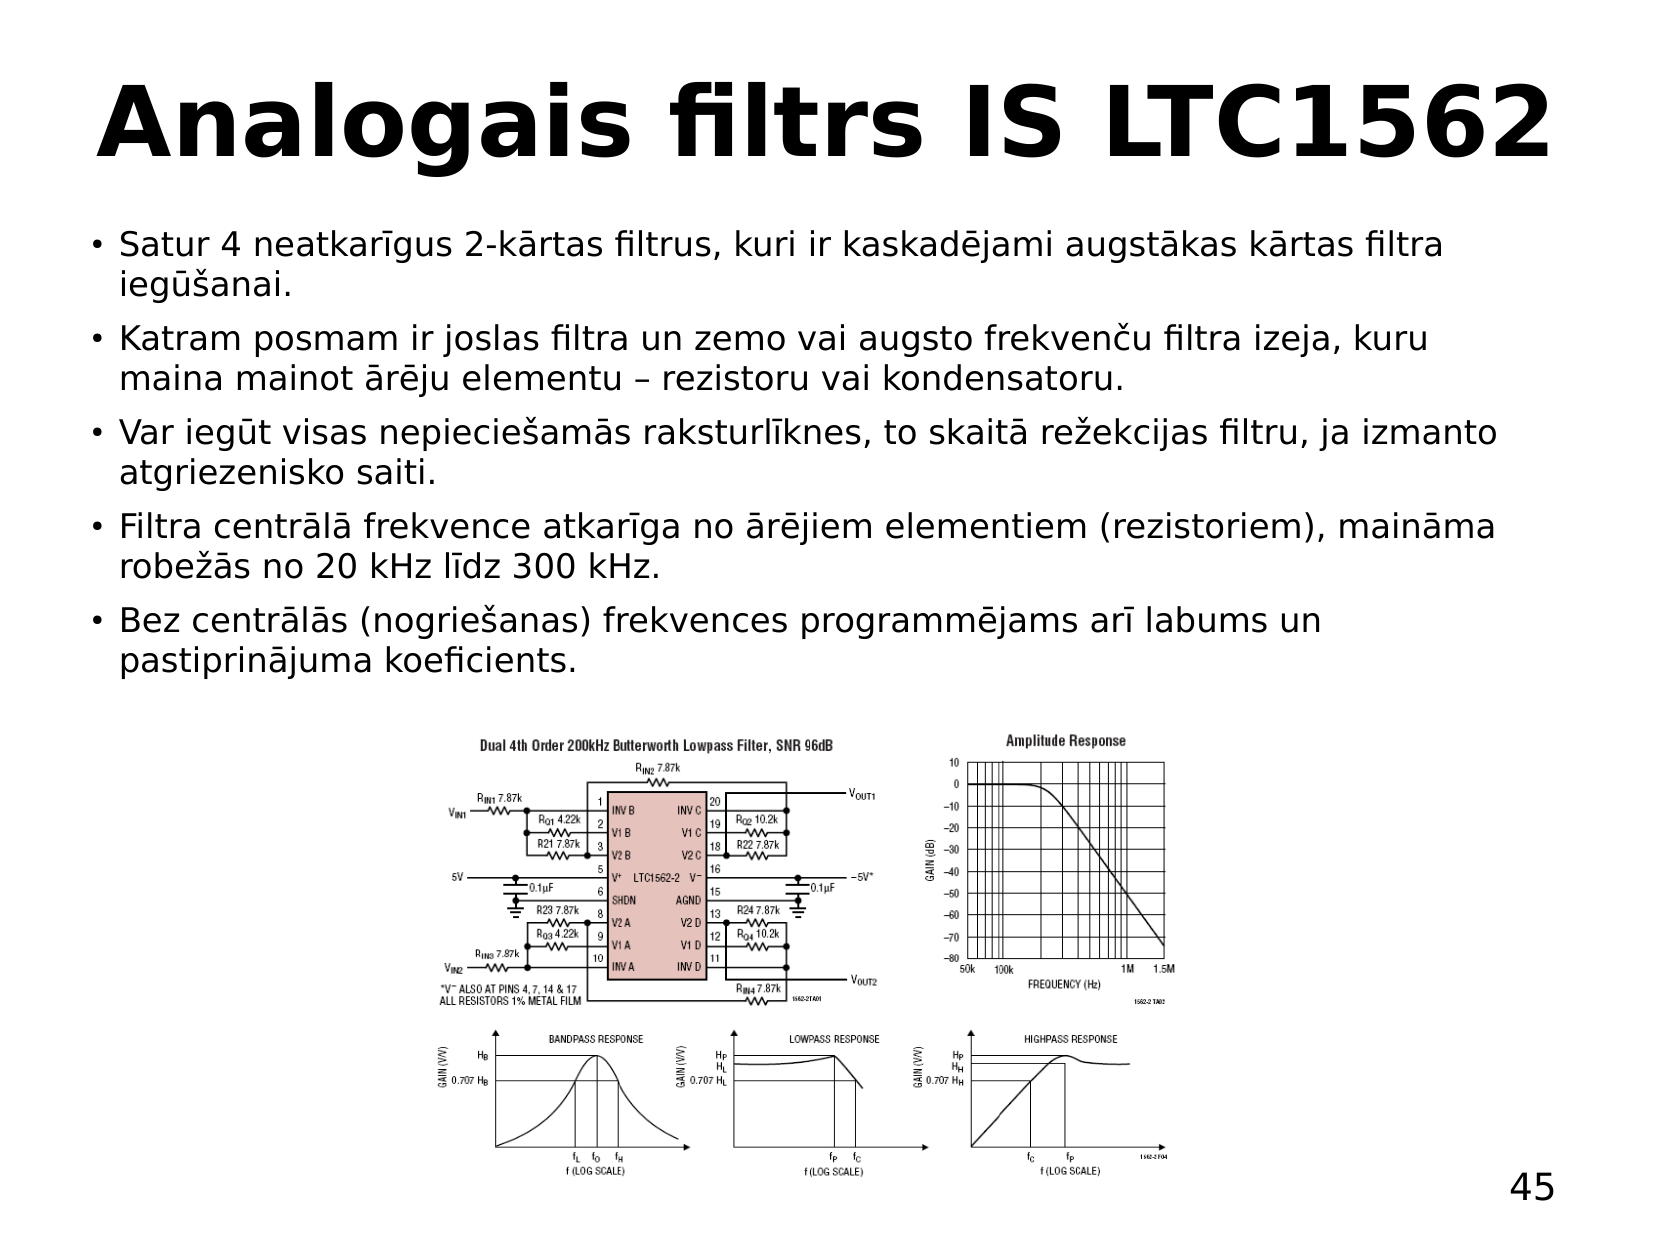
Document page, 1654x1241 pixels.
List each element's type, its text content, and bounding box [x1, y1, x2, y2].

title Analogais filtrs IS LTC1562 [82, 49, 1571, 196]
picture [430, 726, 1190, 1185]
list Satur 4 neatkarīgus 2-kārtas filtrus, kuri ir kaskadējami augstākas kārtas filtra iegūšanai. Katram posmam ir joslas filtra un zemo vai augsto frekvenču filtra izeja, kuru maina mainot ārēju elementu – rezistoru vai kondensatoru. Var iegūt visas nepieciešamās raksturlīknes, to skaitā režekcijas filtru, ja izmanto atgriezenisko saiti. Filtra centrālā frekvence atkarīga no ārējiem elementiem (rezistoriem), maināma robežās no 20 kHz līdz 300 kHz. Bez centrālās (nogriešanas) frekvences programmējams arī labums un pastiprinājuma koeficients. [82, 225, 1538, 683]
